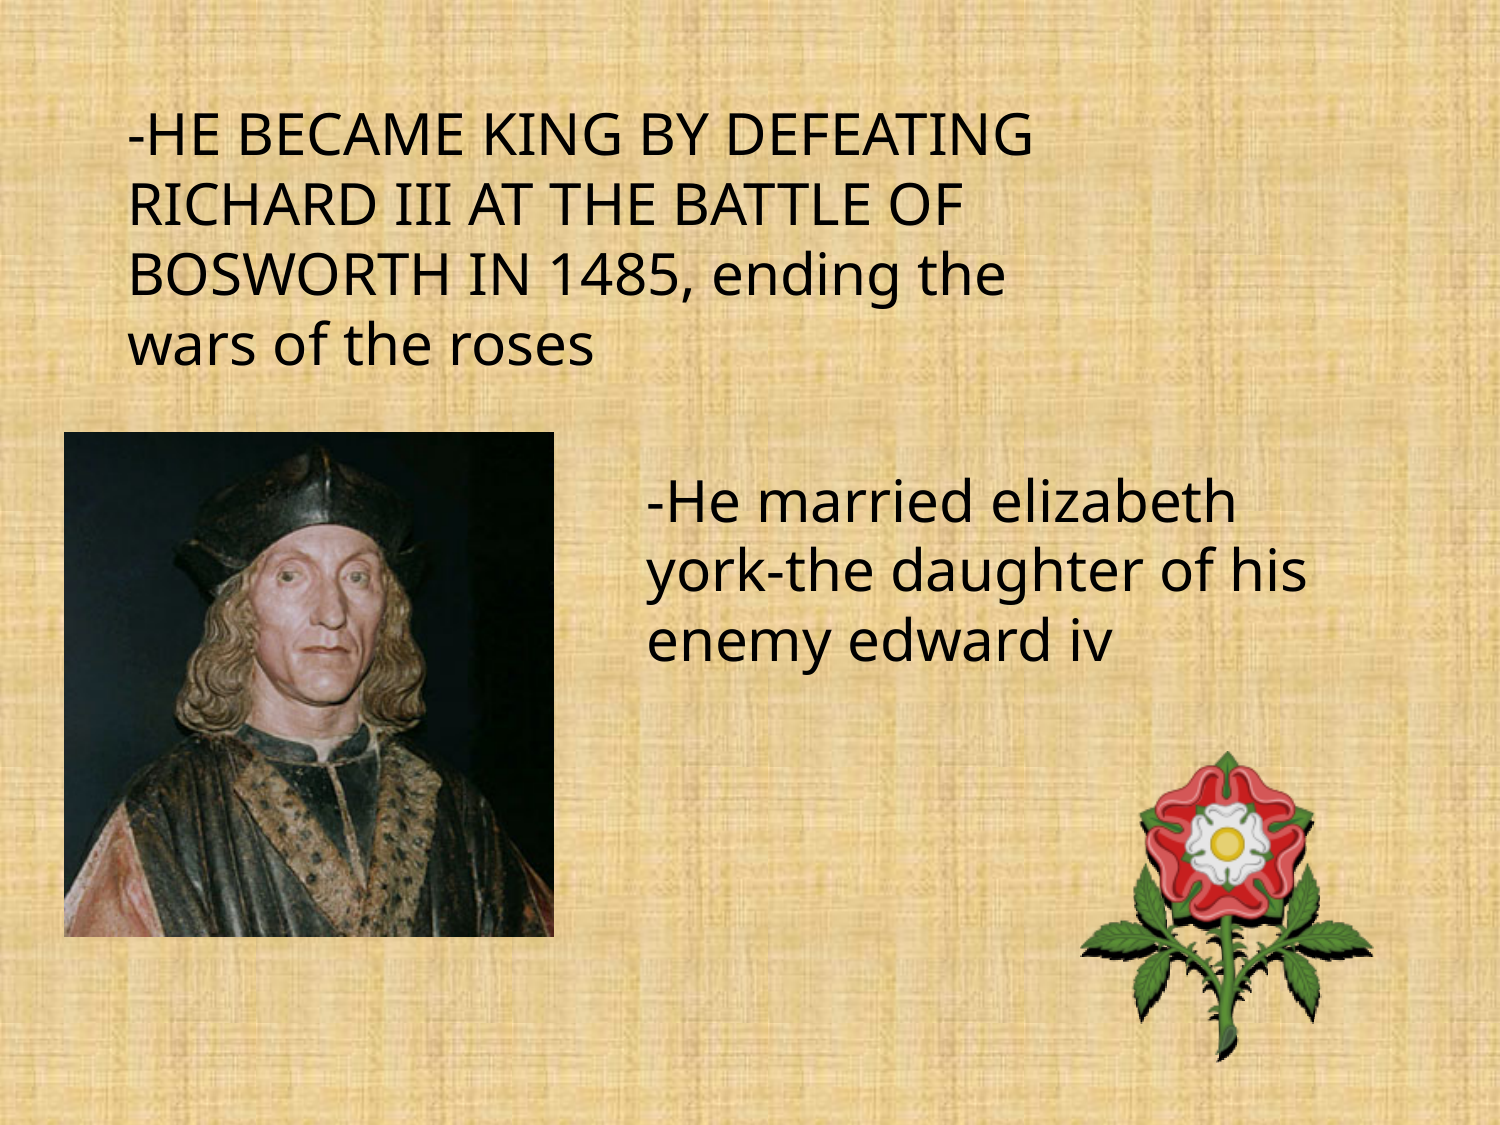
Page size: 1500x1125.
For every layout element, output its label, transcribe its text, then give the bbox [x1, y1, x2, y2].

text_box -HE BECAME KING BY DEFEATING RICHARD III AT THE BATTLE OF BOSWORTH IN 1485, ending the wars of the roses [112, 90, 1140, 385]
text_box -He married elizabeth york-the daughter of his enemy edward iv [631, 456, 1400, 682]
picture [0, 0, 1500, 1125]
